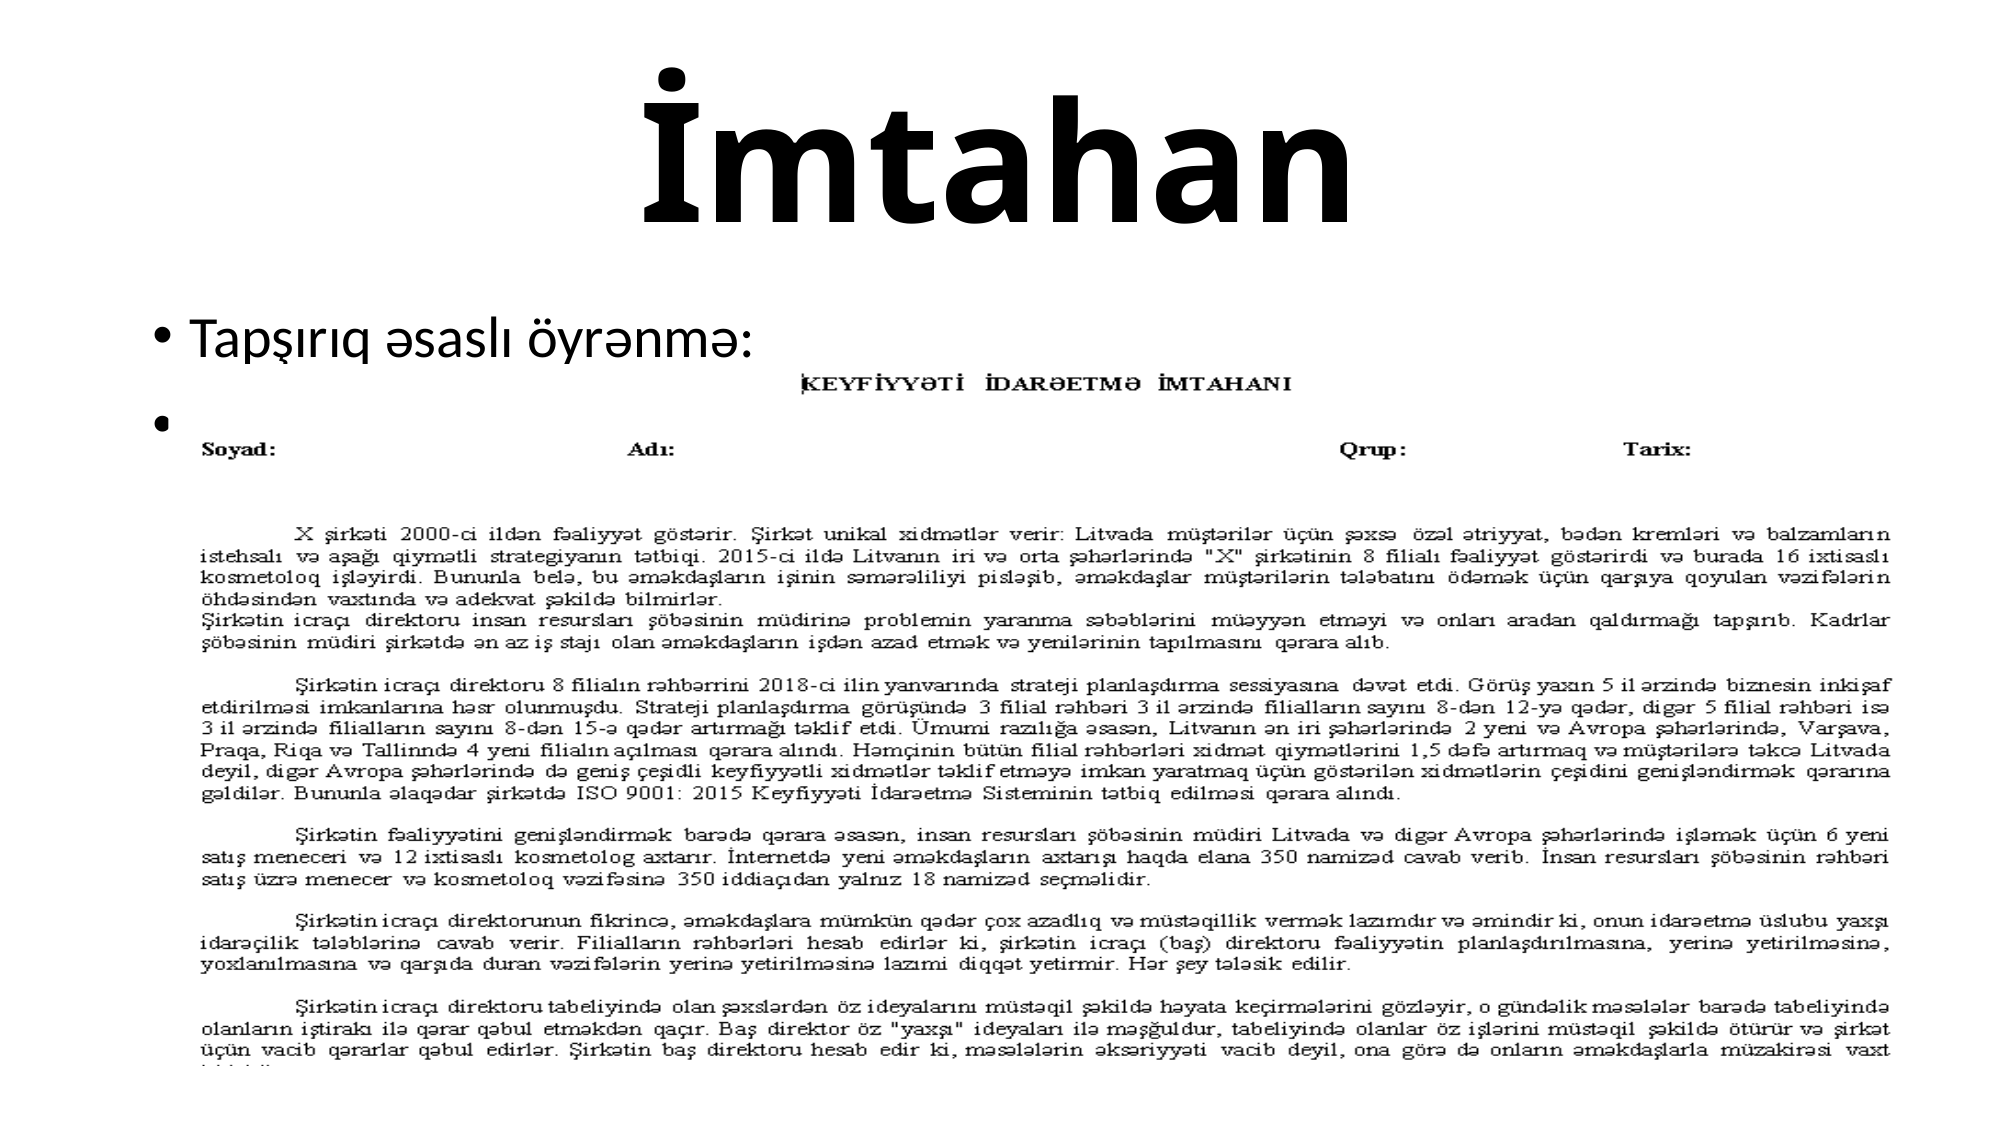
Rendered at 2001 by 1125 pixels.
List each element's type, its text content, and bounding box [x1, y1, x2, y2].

list Tapşırıq əsaslı öyrənmə: [137, 299, 1863, 1014]
title İmtahan [137, 59, 1863, 278]
picture [168, 364, 1914, 1066]
